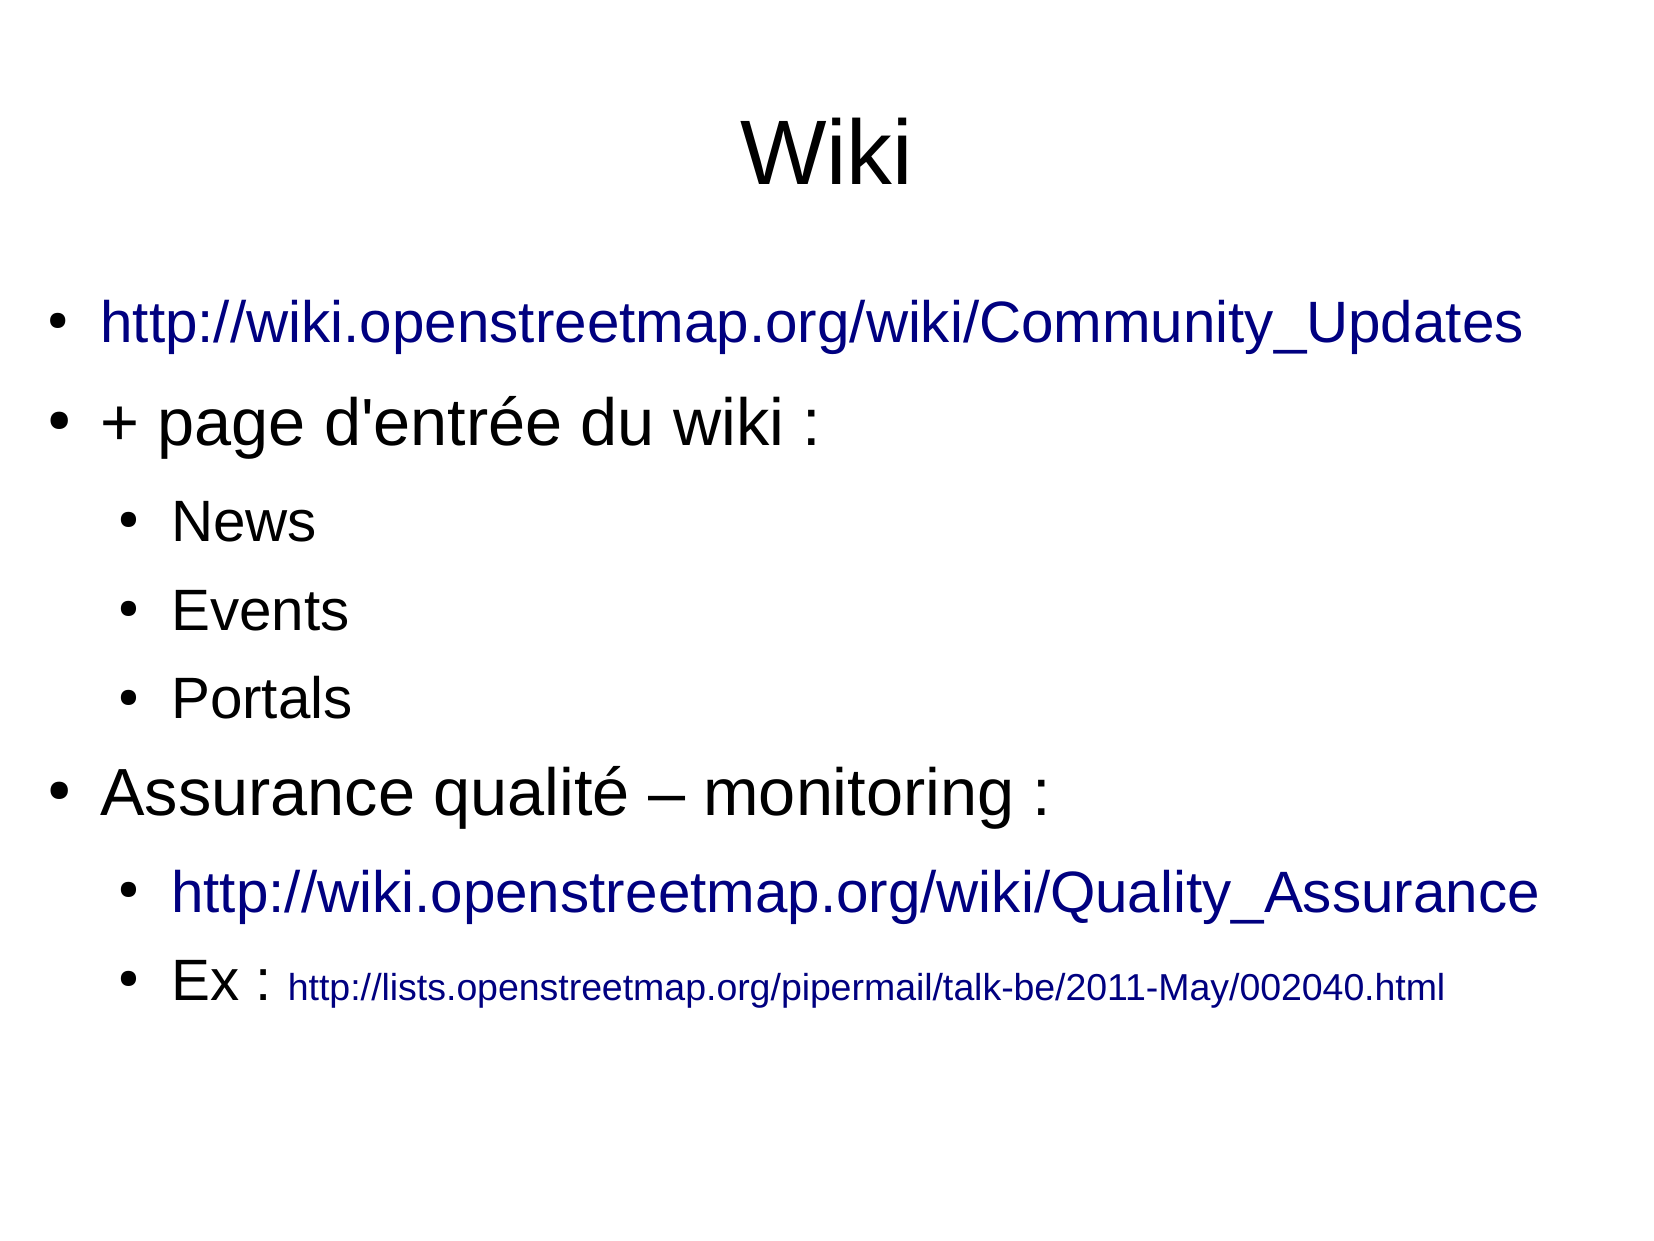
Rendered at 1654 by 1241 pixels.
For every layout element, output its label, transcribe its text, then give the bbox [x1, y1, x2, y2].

list http://wiki.openstreetmap.org/wiki/Community_Updates + page d'entrée du wiki : News Events Portals Assurance qualité – monitoring : http://wiki.openstreetmap.org/wiki/Quality_Assurance Ex : http://lists.openstreetmap.org/pipermail/talk-be/2011-May/002040.html [29, 290, 1625, 1109]
title Wiki [82, 56, 1571, 250]
